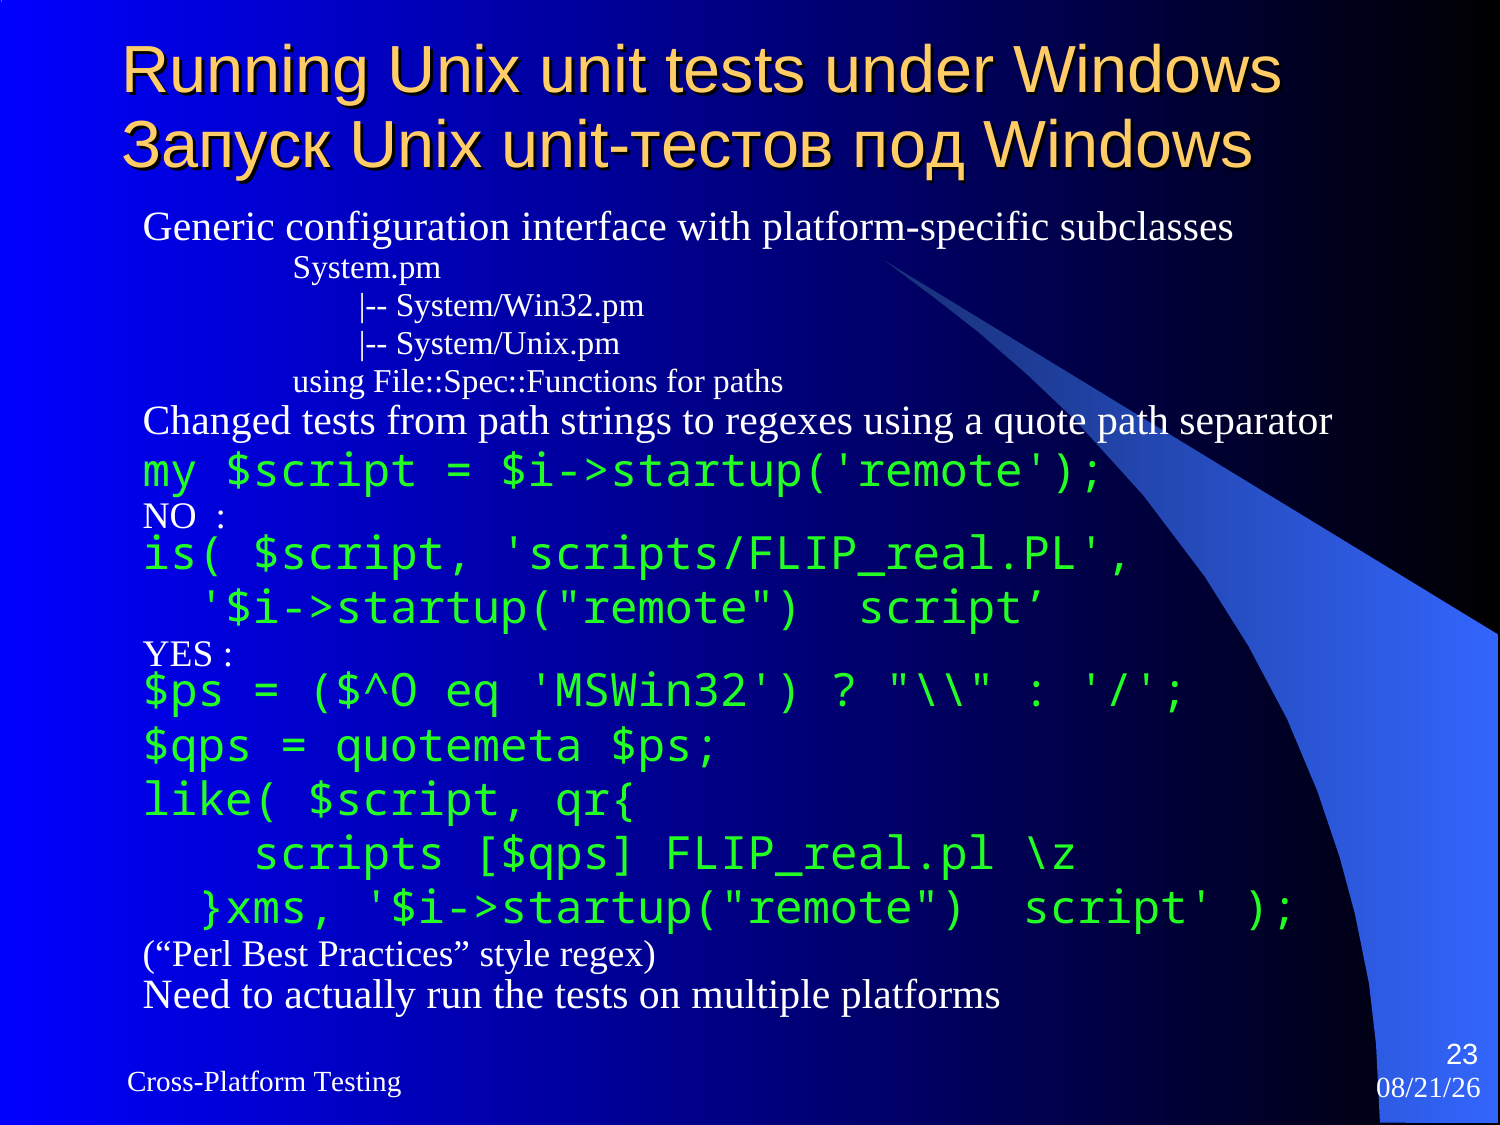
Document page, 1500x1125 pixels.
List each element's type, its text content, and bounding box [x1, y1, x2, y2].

title Running Unix unit tests under Windows Запуск Unix unit-тестов под Windows [106, 24, 1432, 190]
list Generic configuration interface with platform-specific subclasses System.pm |-- System/Win32.pm |-- System/Unix.pm using File::Spec::Functions for paths Changed tests from path strings to regexes using a quote path separator my $script = $i->startup('remote'); NO : is( $script, 'scripts/FLIP_real.PL', '$i->startup("remote") script’ YES : $ps = ($^O eq 'MSWin32') ? "\\" : '/'; $qps = quotemeta $ps; like( $script, qr{ scripts [$qps] FLIP_real.pl \z }xms, '$i->startup("remote") script' ); (“Perl Best Practices” style regex) Need to actually run the tests on multiple platforms [112, 206, 1388, 1034]
